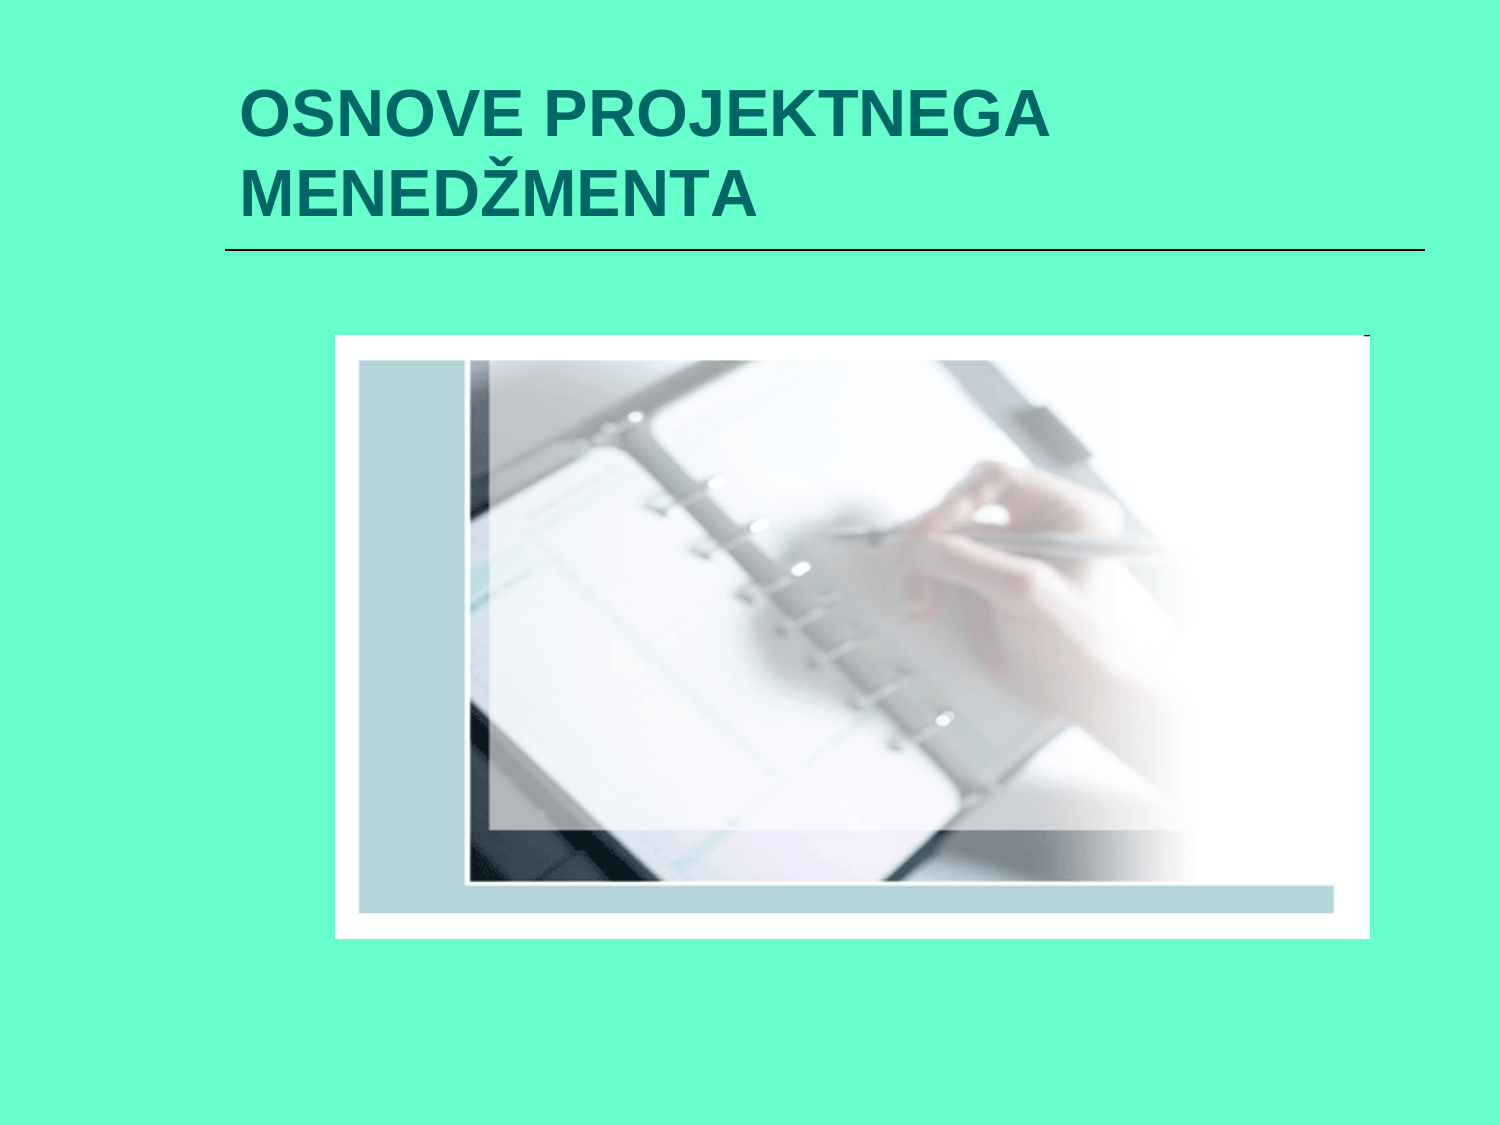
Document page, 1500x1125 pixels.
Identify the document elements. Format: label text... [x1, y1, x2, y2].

text_box [335, 335, 1370, 939]
title OSNOVE PROJEKTNEGA MENEDŽMENTA [224, 49, 1425, 237]
